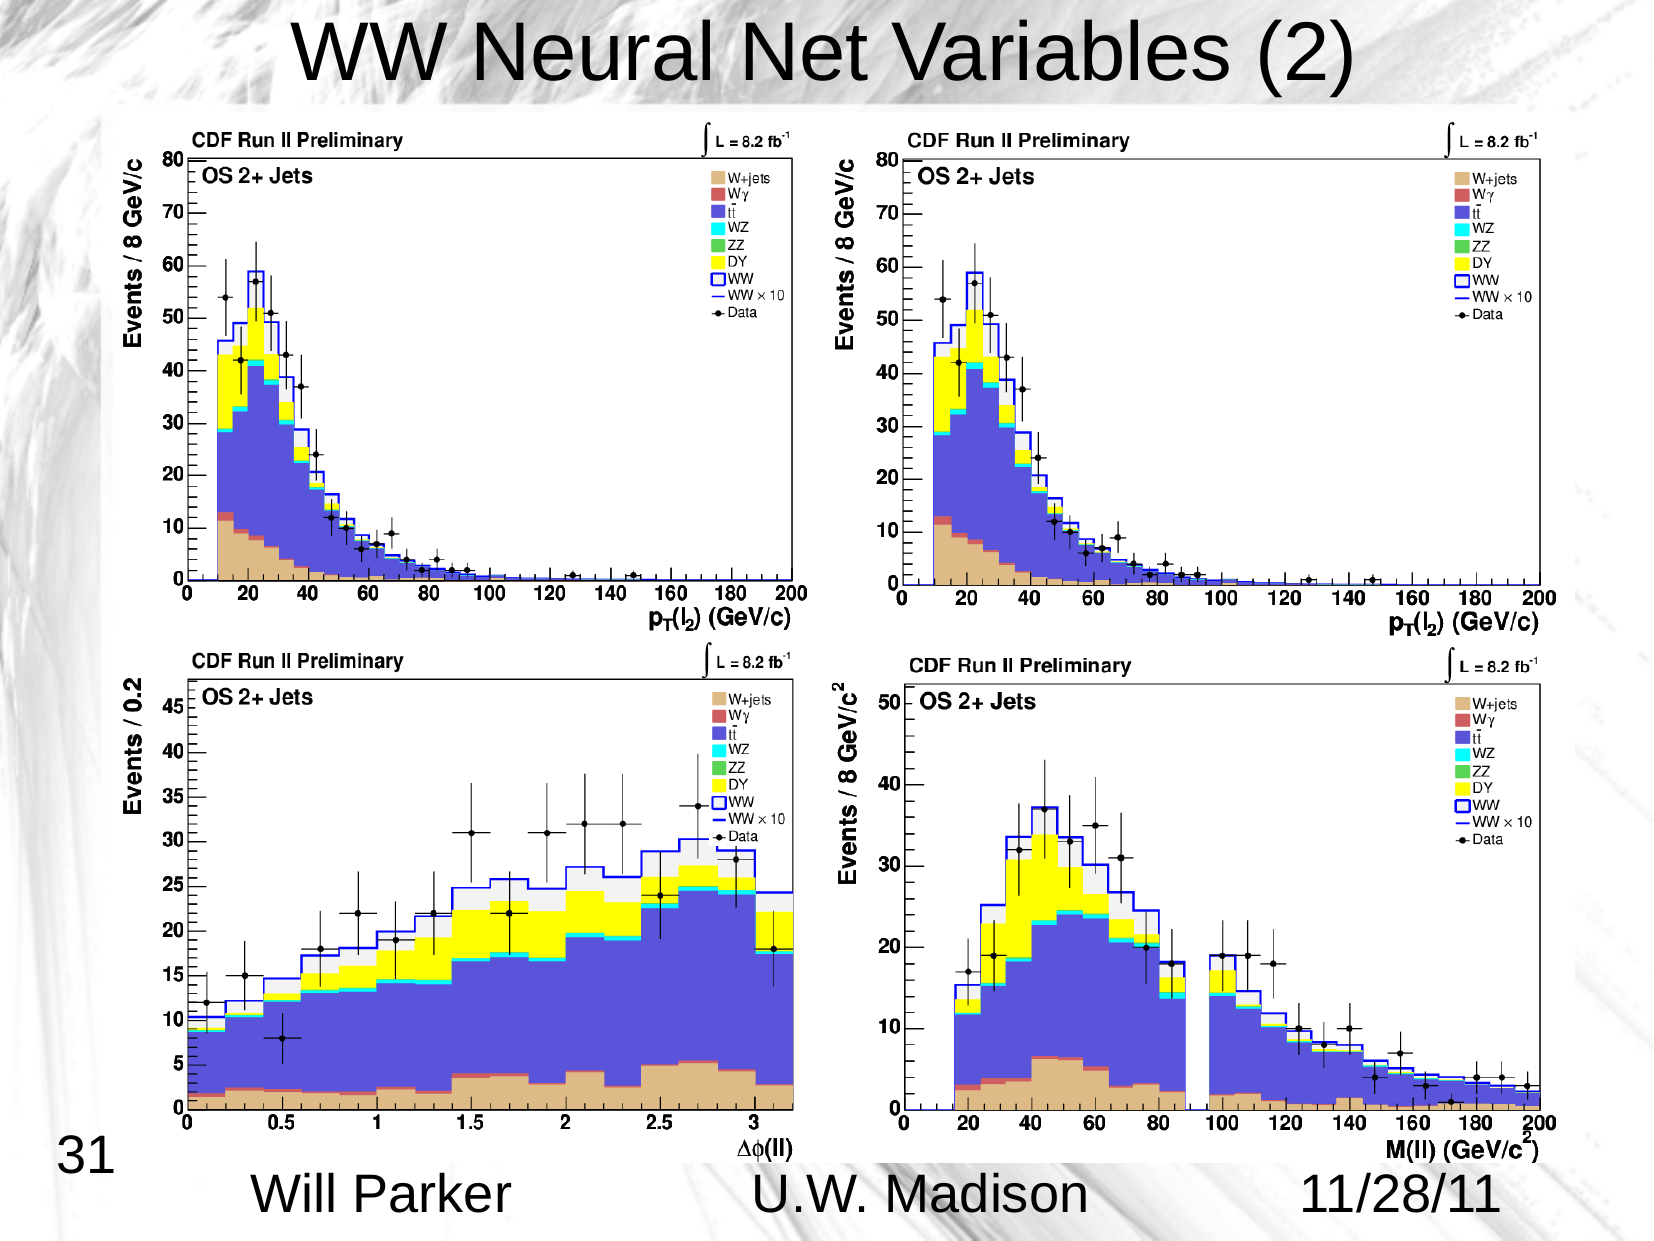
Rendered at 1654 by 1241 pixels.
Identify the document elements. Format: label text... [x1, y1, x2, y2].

picture [0, 0, 1654, 1241]
text_box Will Parker U.W. Madison 11/28/11 [151, 1163, 1566, 1241]
list 31 [0, 1120, 151, 1241]
title WW Neural Net Variables (2) [0, 0, 1652, 134]
